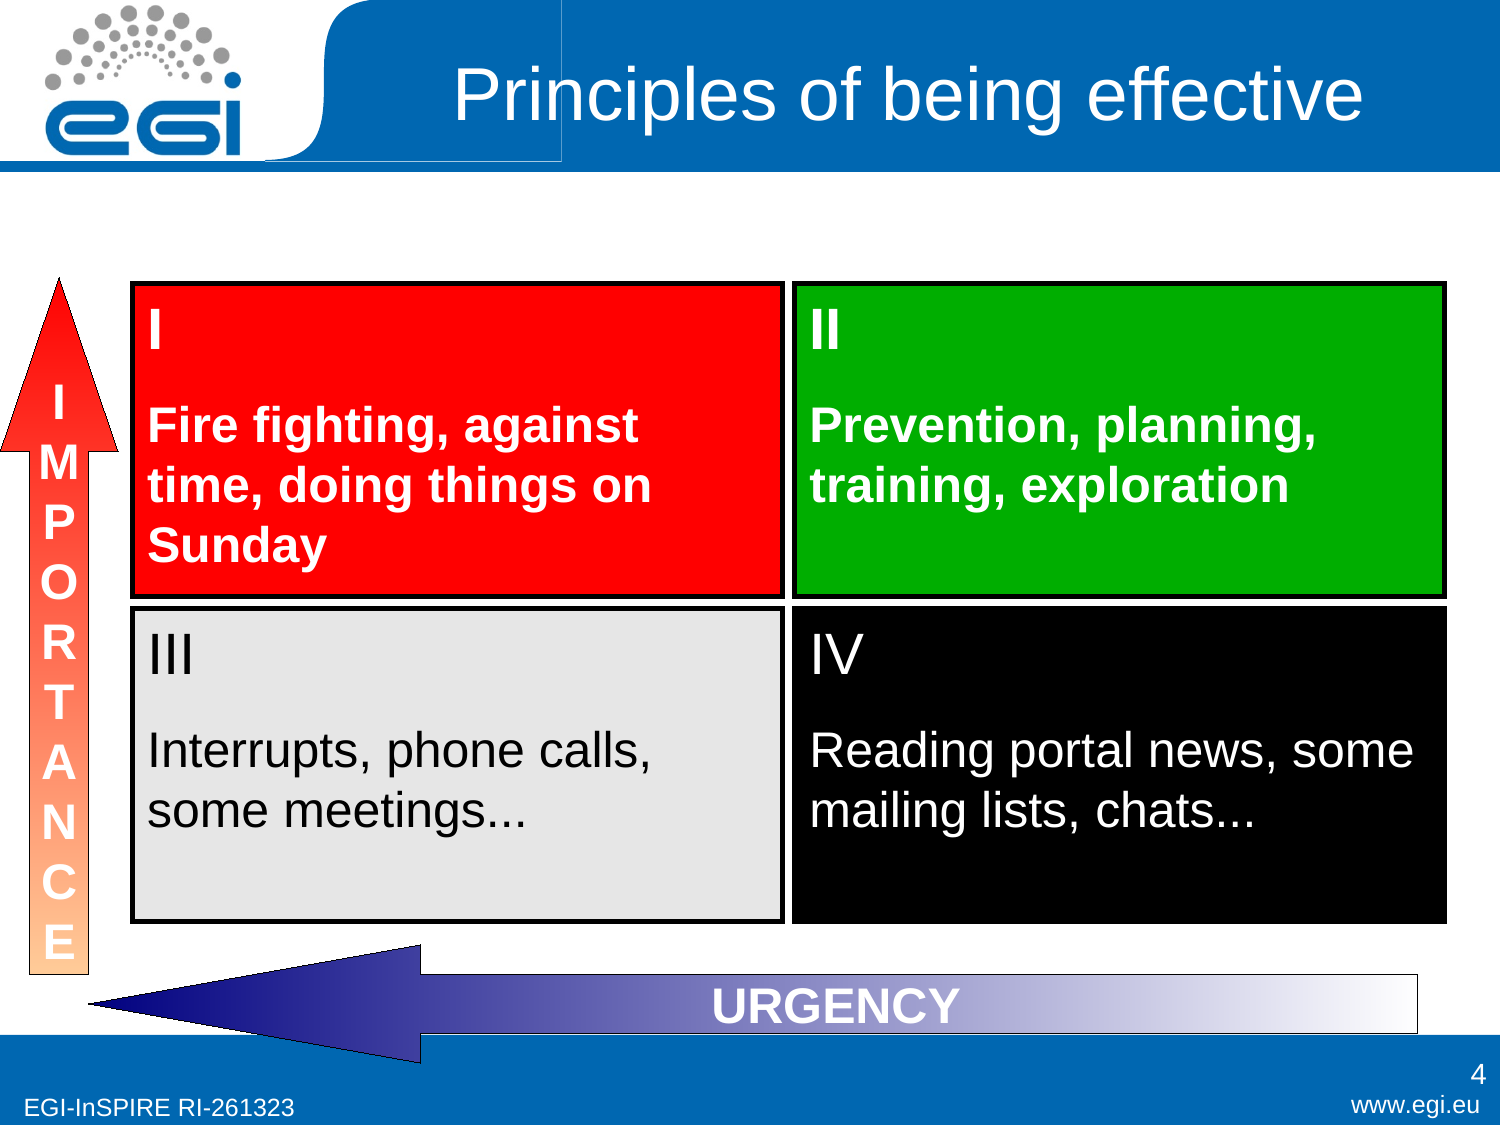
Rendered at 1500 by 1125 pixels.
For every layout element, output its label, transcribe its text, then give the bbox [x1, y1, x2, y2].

title Principles of being effective [348, 0, 1471, 216]
text_box III Interrupts, phone calls, some meetings... [132, 608, 783, 922]
text_box I M P O R T A N C E [0, 277, 119, 975]
picture [0, 0, 265, 161]
text_box II Prevention, planning, training, exploration [794, 283, 1445, 597]
text_box URGENCY [88, 944, 1418, 1064]
text_box I Fire fighting, against time, doing things on Sunday [132, 283, 783, 597]
text_box IV Reading portal news, some mailing lists, chats... [794, 608, 1445, 922]
